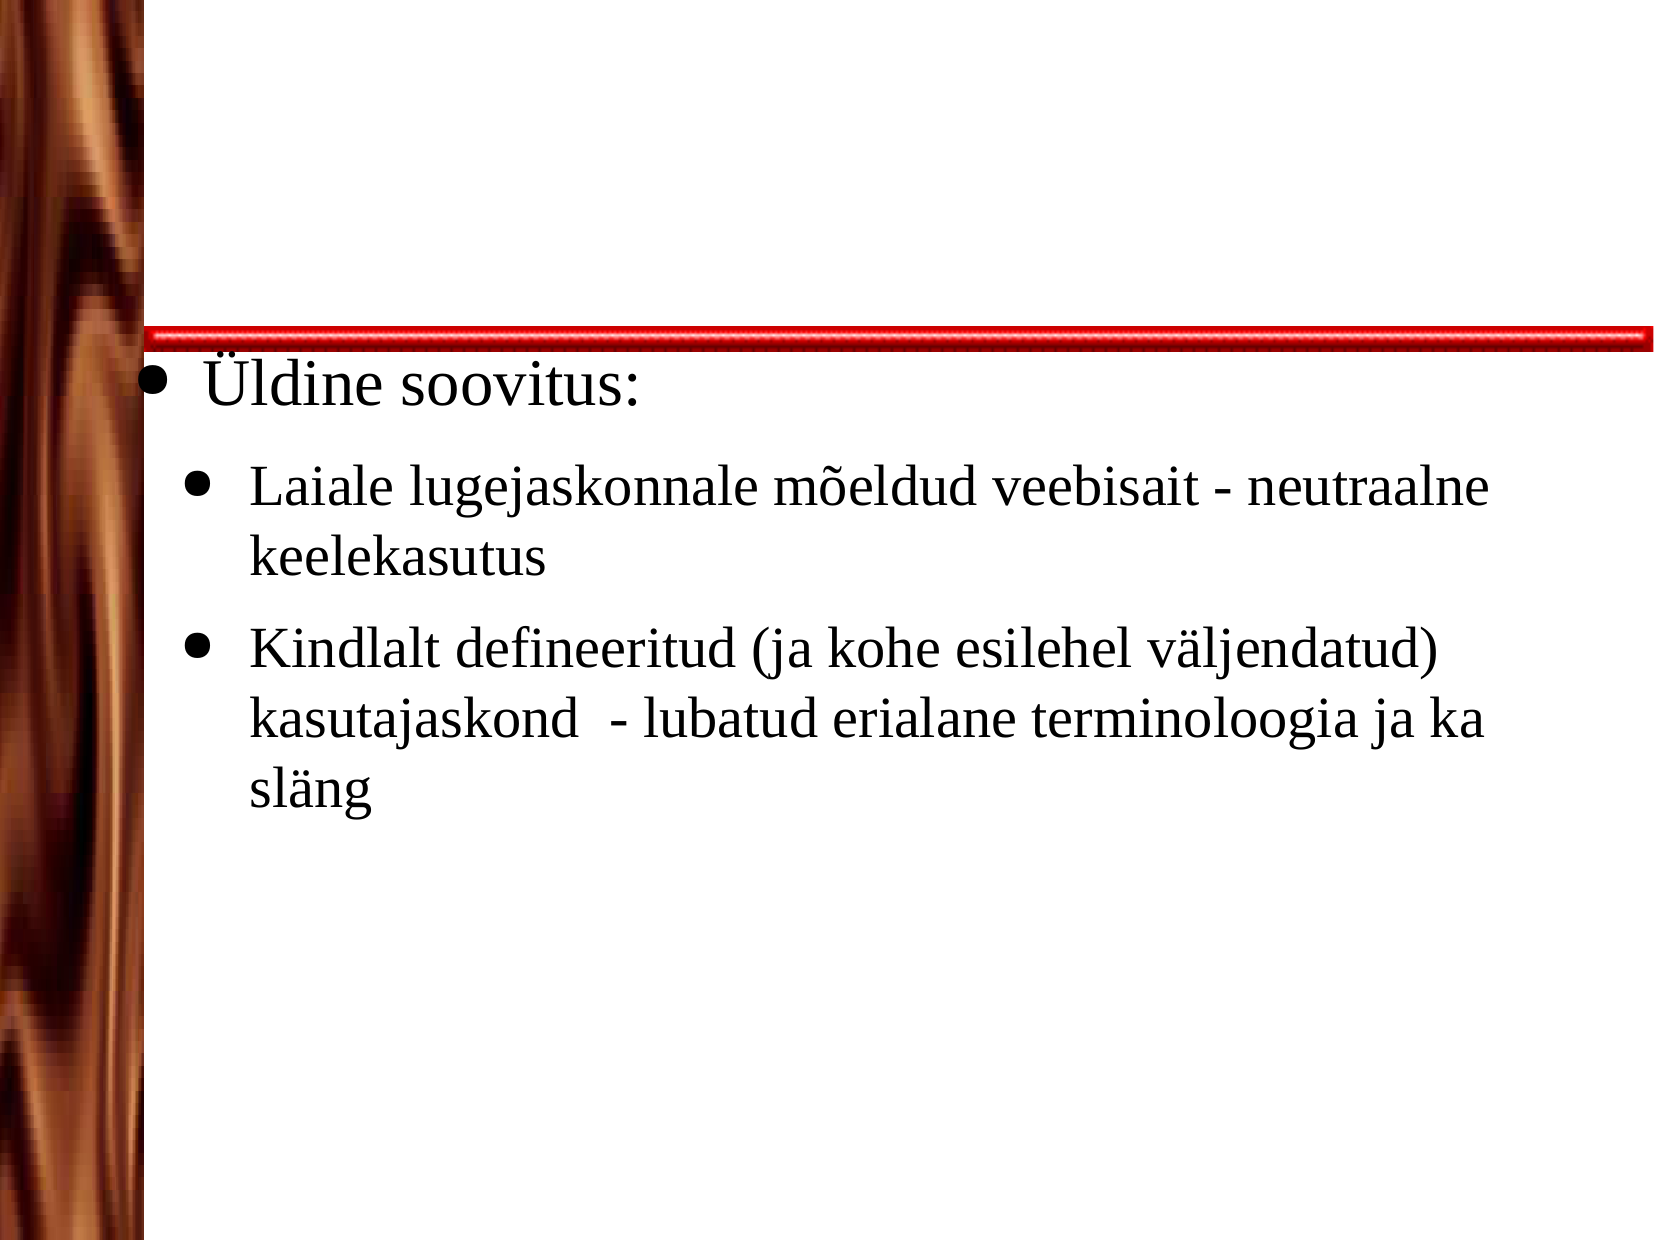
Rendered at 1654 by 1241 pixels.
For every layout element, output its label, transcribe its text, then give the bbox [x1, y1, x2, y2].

picture [0, 0, 1654, 1240]
list Üldine soovitus: Laiale lugejaskonnale mõeldud veebisait - neutraalne keelekasutus Kindlalt defineeritud (ja kohe esilehel väljendatud) kasutajaskond - lubatud erialane terminoloogia ja ka släng [121, 344, 1533, 1126]
title [121, 102, 1533, 310]
